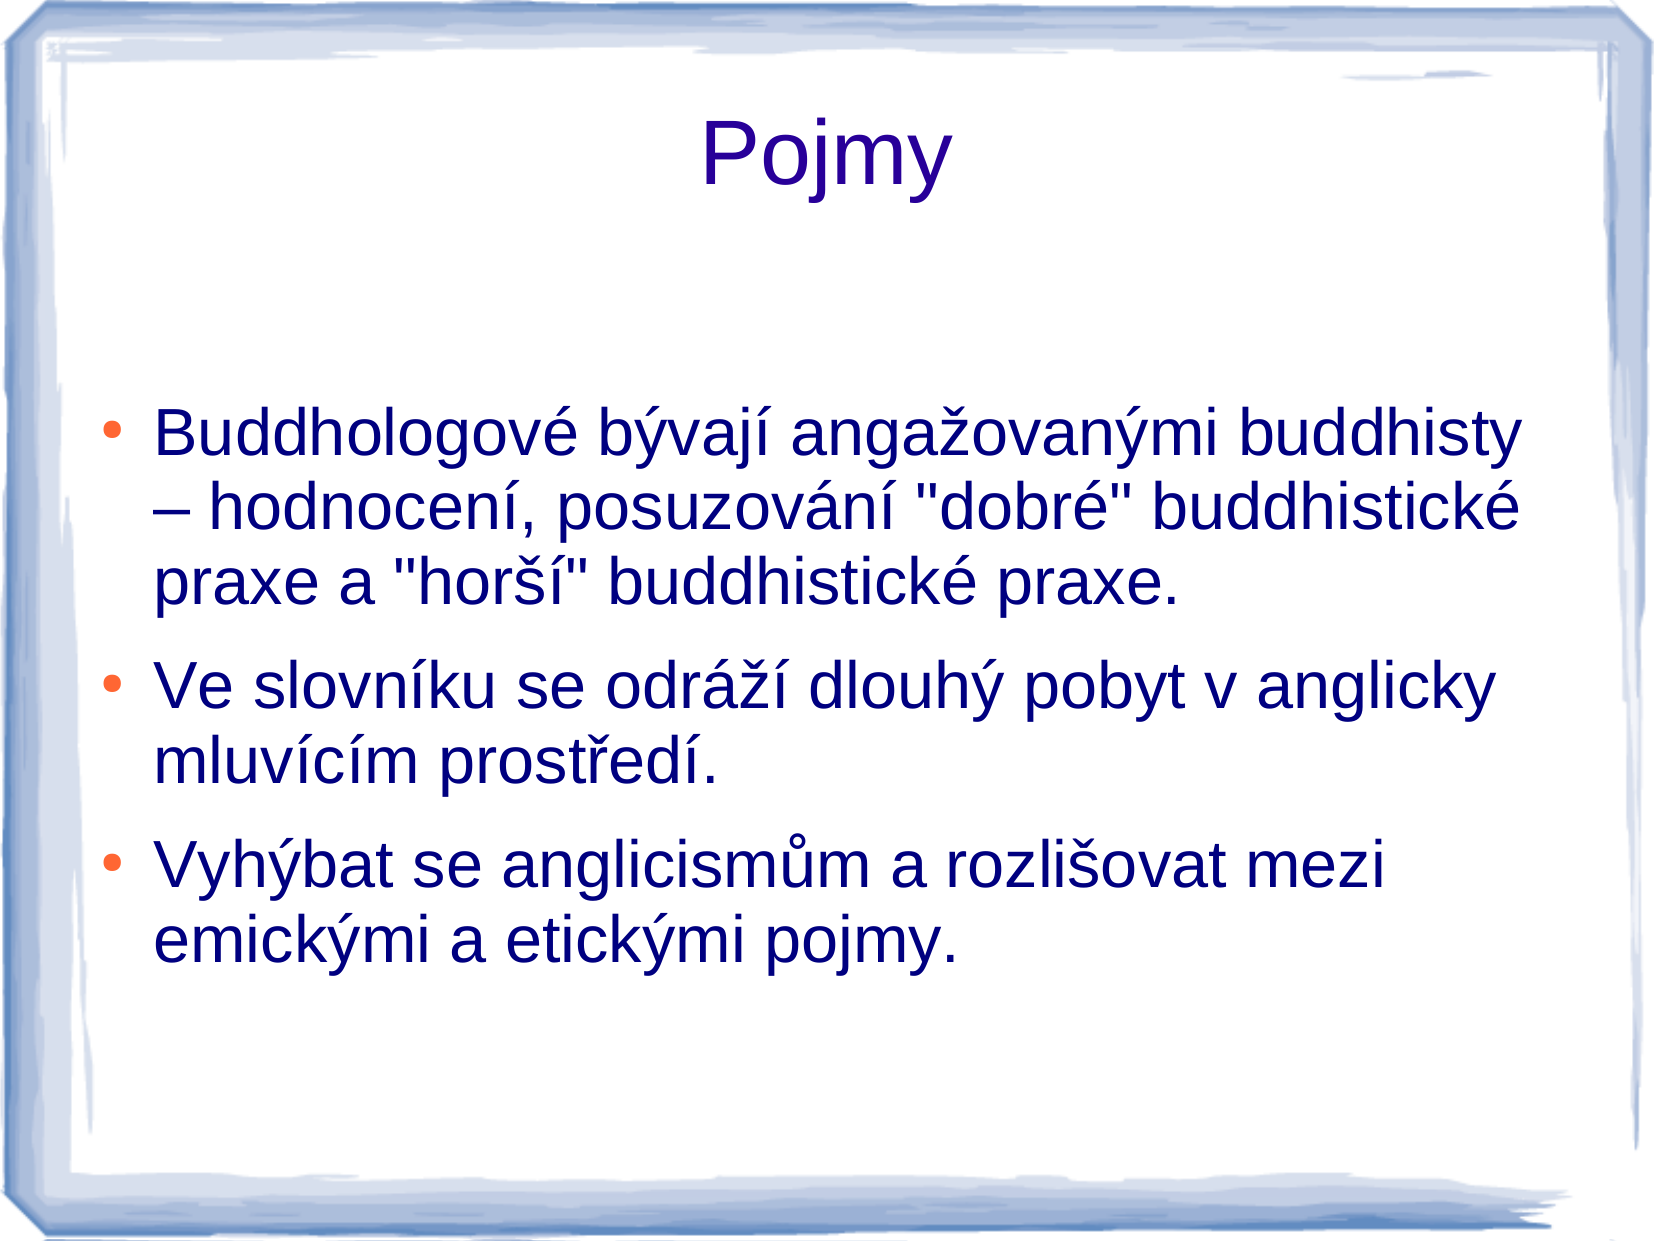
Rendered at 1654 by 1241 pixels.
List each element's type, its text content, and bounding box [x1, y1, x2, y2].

list Buddhologové bývají angažovanými buddhisty – hodnocení, posuzování "dobré" buddhistické praxe a "horší" buddhistické praxe. Ve slovníku se odráží dlouhý pobyt v anglicky mluvícím prostředí. Vyhýbat se anglicismům a rozlišovat mezi emickými a etickými pojmy. [82, 290, 1571, 1241]
picture [0, 0, 1654, 1241]
title Pojmy [82, 49, 1571, 257]
